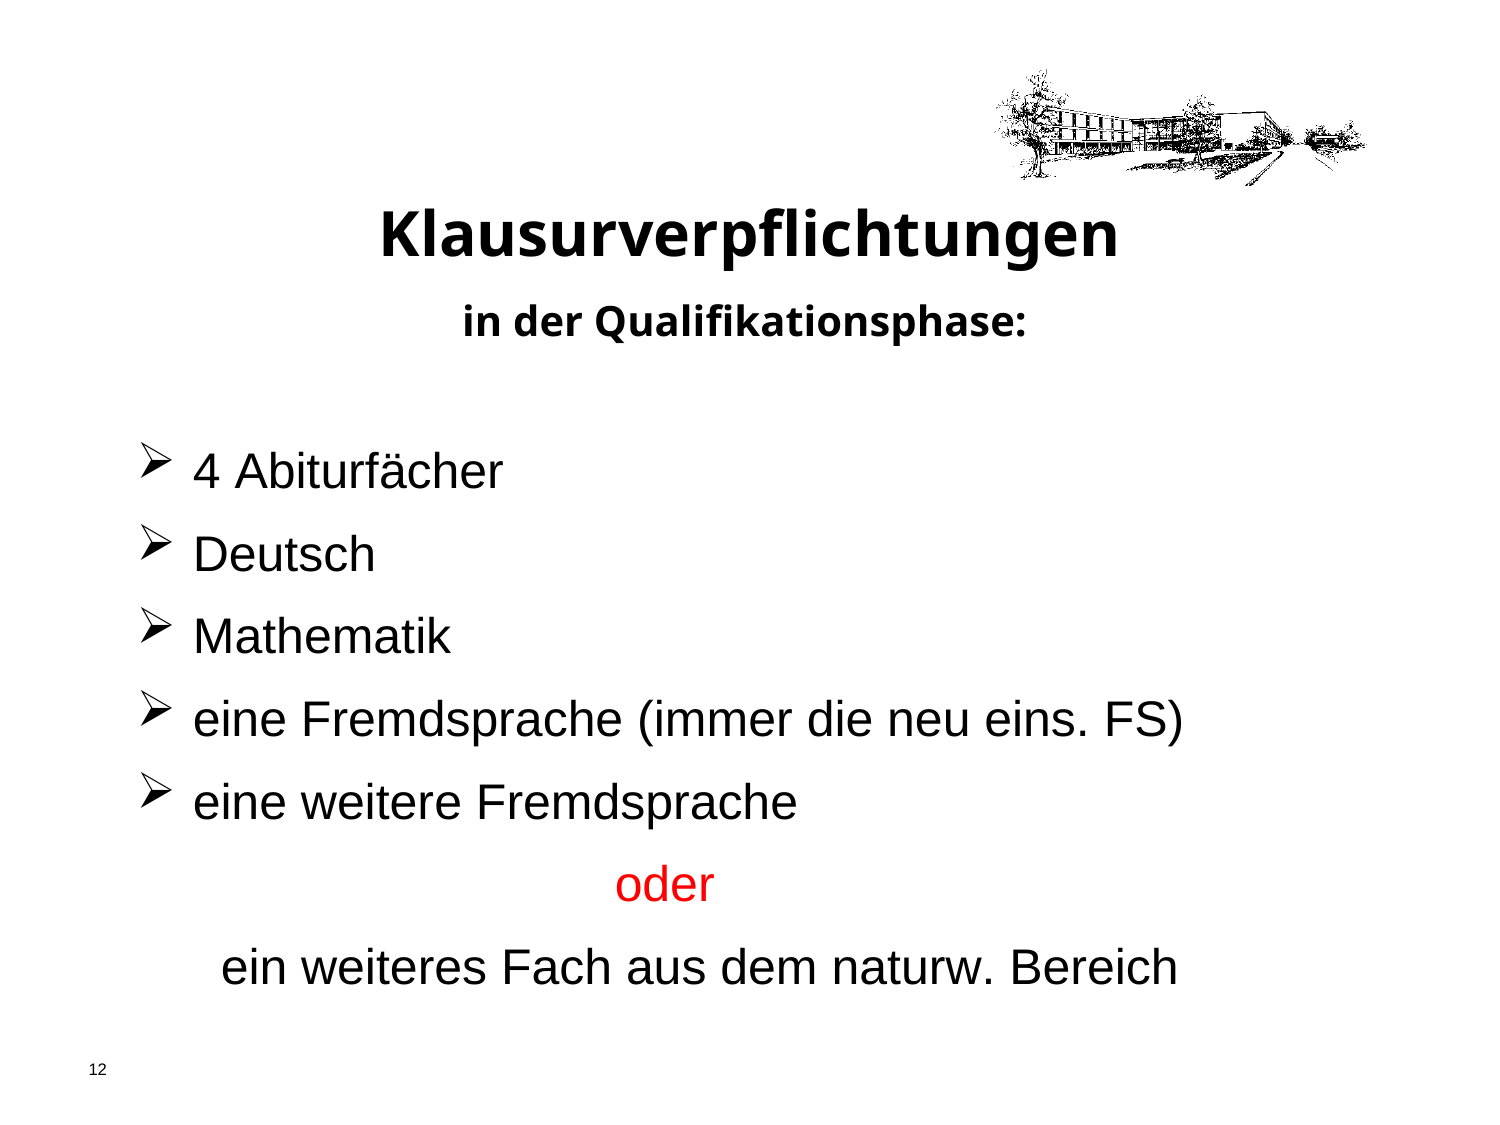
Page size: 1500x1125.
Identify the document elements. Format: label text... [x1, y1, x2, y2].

text_box 4 Abiturfächer Deutsch Mathematik eine Fremdsprache (immer die neu eins. FS) eine weitere Fremdsprache oder ein weiteres Fach aus dem naturw. Bereich [0, 449, 1483, 1125]
text_box Klausurverpflichtungen in der Qualifikationsphase: [0, 185, 1500, 353]
picture [977, 57, 1373, 188]
